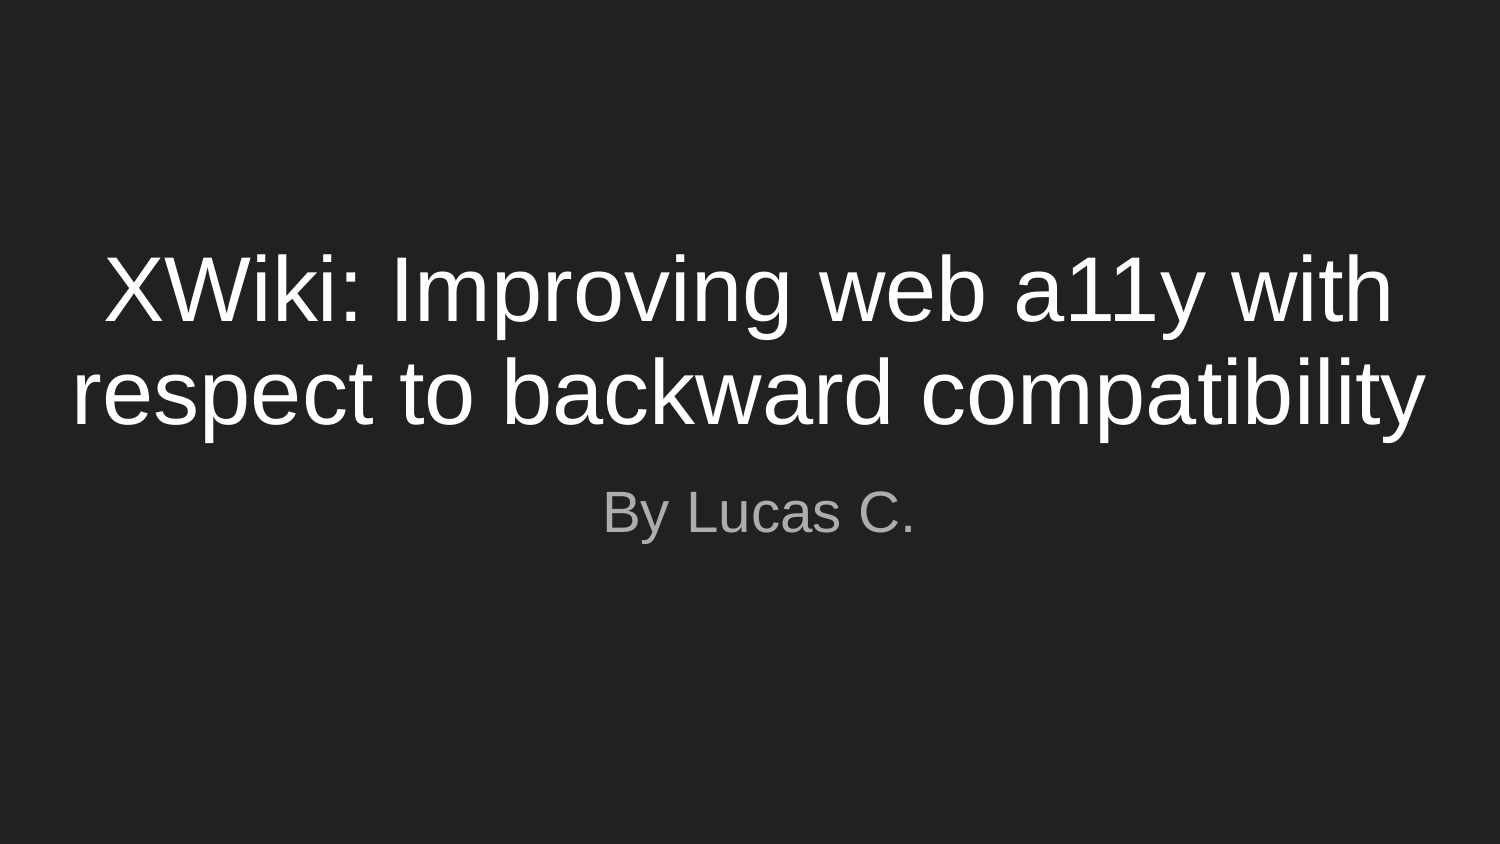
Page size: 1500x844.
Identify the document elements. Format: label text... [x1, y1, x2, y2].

subtitle By Lucas C. [51, 464, 1449, 595]
title XWiki: Improving web a11y with respect to backward compatibility [51, 122, 1449, 459]
